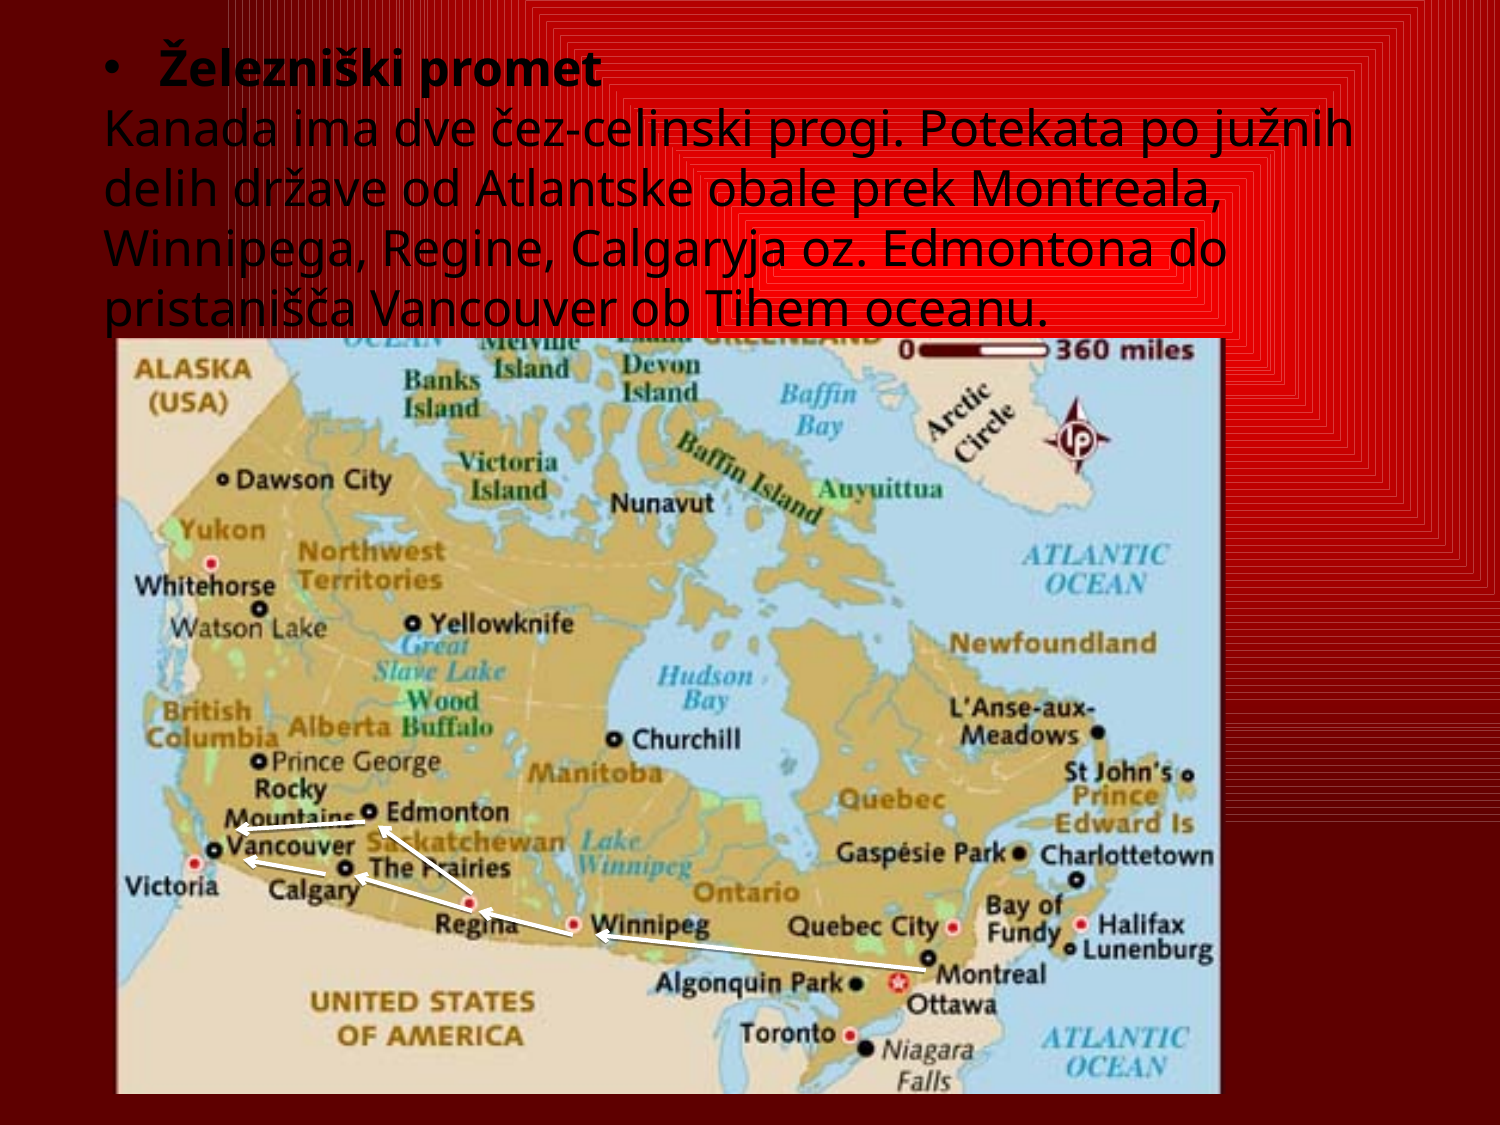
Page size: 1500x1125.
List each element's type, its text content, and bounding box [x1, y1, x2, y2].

picture [112, 344, 1226, 1094]
text_box Železniški promet Kanada ima dve čez-celinski progi. Potekata po južnih delih države od Atlantske obale prek Montreala, Winnipega, Regine, Calgaryja oz. Edmontona do pristanišča Vancouver ob Tihem oceanu. [88, 29, 1471, 344]
